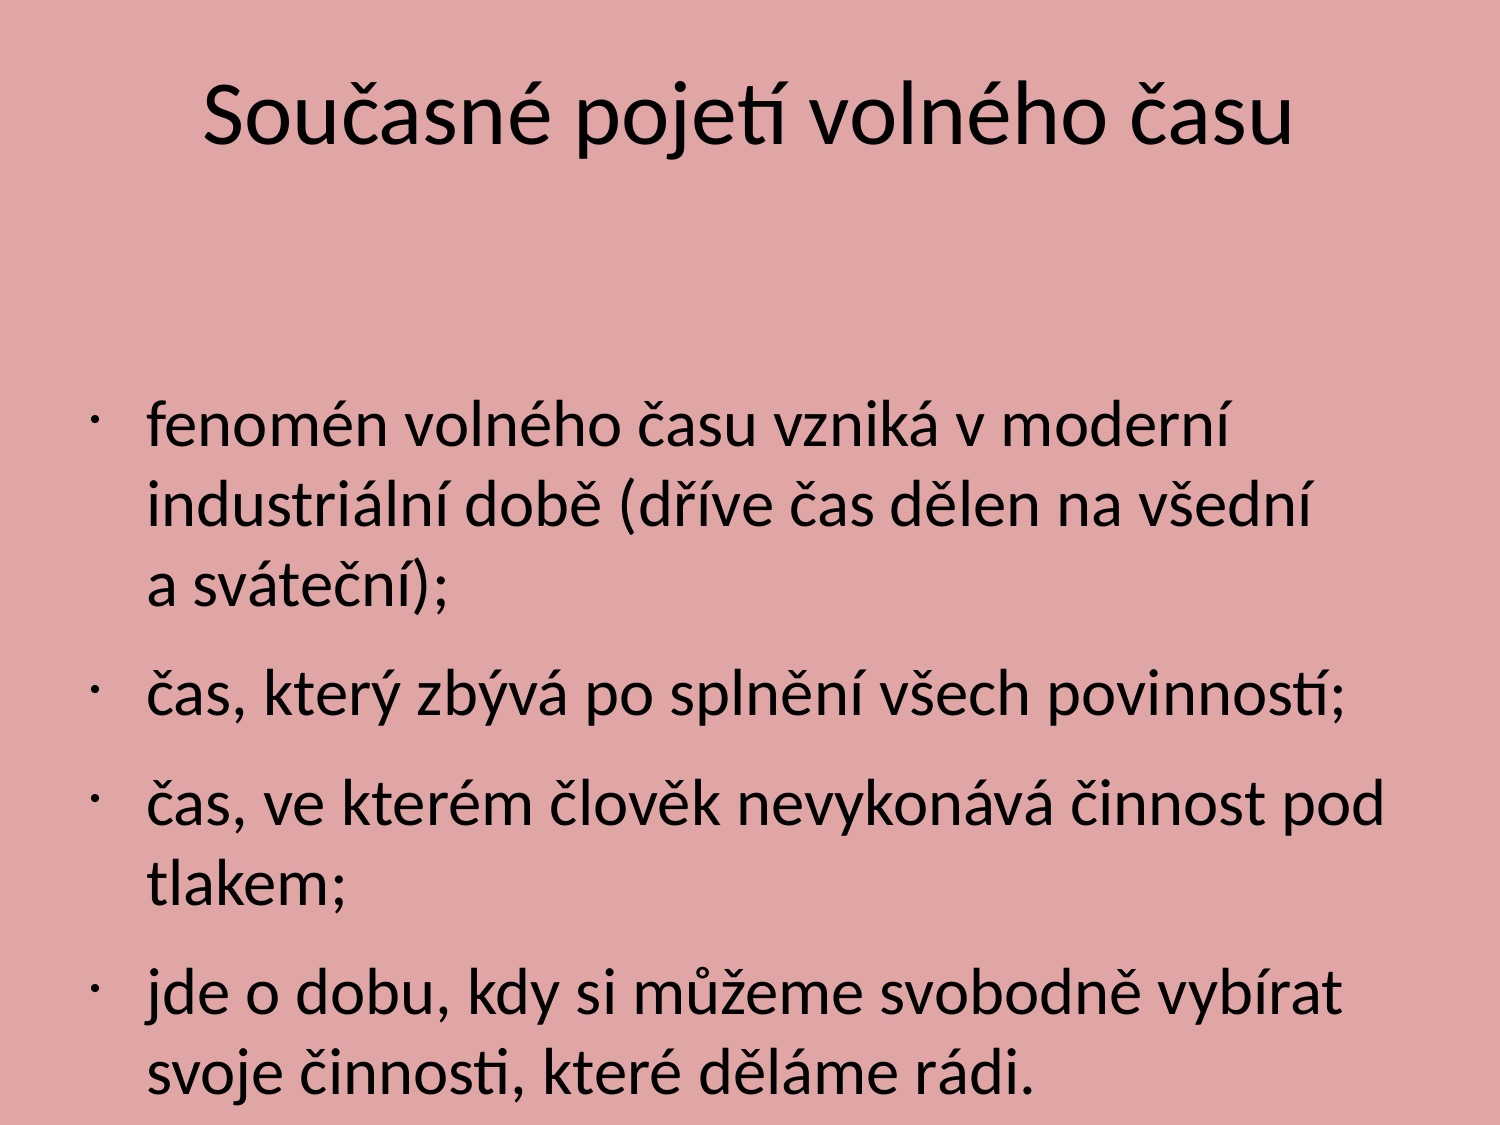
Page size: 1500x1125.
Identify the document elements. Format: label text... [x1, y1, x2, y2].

title Současné pojetí volného času [75, 45, 1425, 233]
list fenomén volného času vzniká v moderní industriální době (dříve čas dělen na všední a sváteční); čas, který zbývá po splnění všech povinností; čas, ve kterém člověk nevykonává činnost pod tlakem; jde o dobu, kdy si můžeme svobodně vybírat svoje činnosti, které děláme rádi. [75, 262, 1425, 1005]
